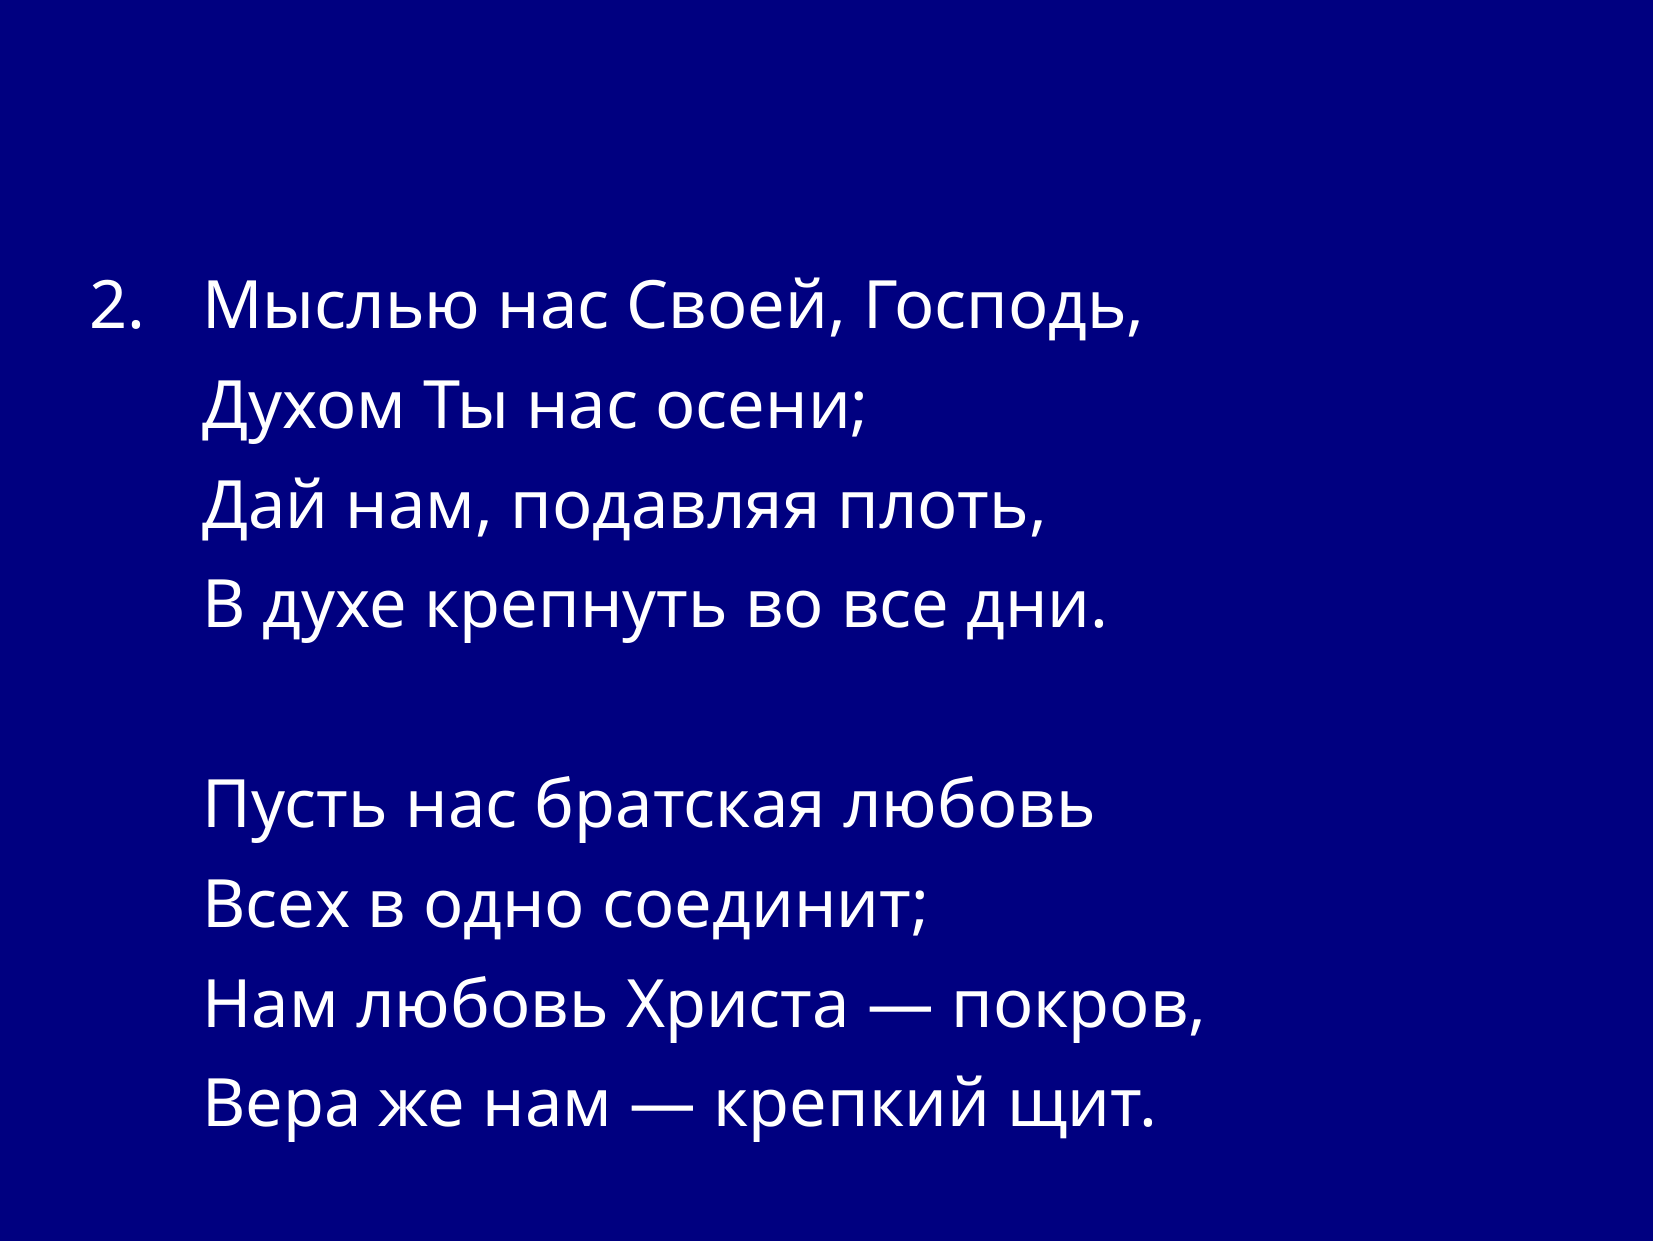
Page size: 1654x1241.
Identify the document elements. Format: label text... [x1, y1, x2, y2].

text_box 2. Мыслью нас Своей, Господь, Духом Ты нас осени; Дай нам, подавляя плоть, В духе крепнуть во все дни. Пусть нас братская любовь Всех в одно соединит; Нам любовь Христа — покров, Вера же нам — крепкий щит. [75, 150, 1576, 1163]
